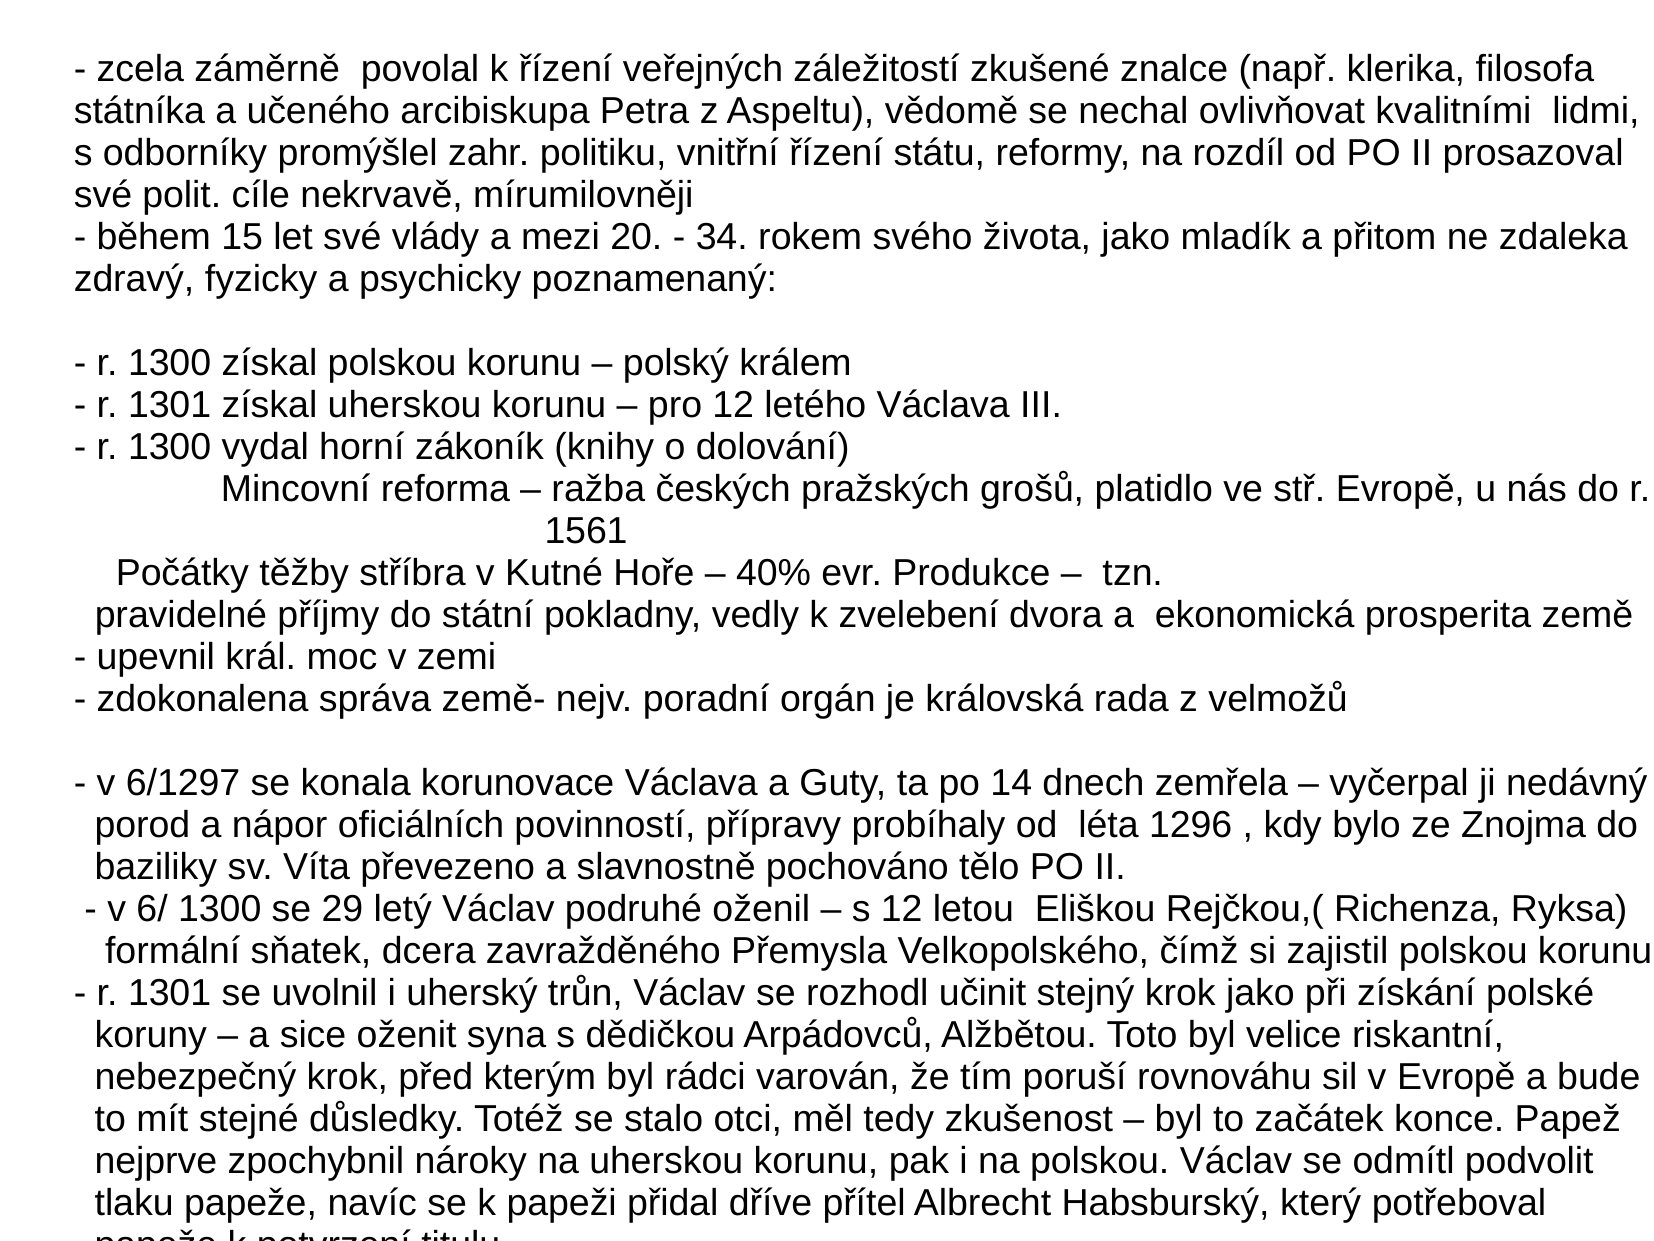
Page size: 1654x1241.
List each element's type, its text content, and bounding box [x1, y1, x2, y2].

text_box - zcela záměrně povolal k řízení veřejných záležitostí zkušené znalce (např. klerika, filosofa státníka a učeného arcibiskupa Petra z Aspeltu), vědomě se nechal ovlivňovat kvalitními lidmi, s odborníky promýšlel zahr. politiku, vnitřní řízení státu, reformy, na rozdíl od PO II prosazoval své polit. cíle nekrvavě, mírumilovněji - během 15 let své vlády a mezi 20. - 34. rokem svého života, jako mladík a přitom ne zdaleka zdravý, fyzicky a psychicky poznamenaný: - r. 1300 získal polskou korunu – polský králem - r. 1301 získal uherskou korunu – pro 12 letého Václava III. - r. 1300 vydal horní zákoník (knihy o dolování) Mincovní reforma – ražba českých pražských grošů, platidlo ve stř. Evropě, u nás do r. 1561 Počátky těžby stříbra v Kutné Hoře – 40% evr. Produkce – tzn. pravidelné příjmy do státní pokladny, vedly k zvelebení dvora a ekonomická prosperita země - upevnil král. moc v zemi - zdokonalena správa země- nejv. poradní orgán je královská rada z velmožů - v 6/1297 se konala korunovace Václava a Guty, ta po 14 dnech zemřela – vyčerpal ji nedávný porod a nápor oficiálních povinností, přípravy probíhaly od léta 1296 , kdy bylo ze Znojma do baziliky sv. Víta převezeno a slavnostně pochováno tělo PO II. - v 6/ 1300 se 29 letý Václav podruhé oženil – s 12 letou Eliškou Rejčkou,( Richenza, Ryksa) formální sňatek, dcera zavražděného Přemysla Velkopolského, čímž si zajistil polskou korunu - r. 1301 se uvolnil i uherský trůn, Václav se rozhodl učinit stejný krok jako při získání polské koruny – a sice oženit syna s dědičkou Arpádovců, Alžbětou. Toto byl velice riskantní, nebezpečný krok, před kterým byl rádci varován, že tím poruší rovnováhu sil v Evropě a bude to mít stejné důsledky. Totéž se stalo otci, měl tedy zkušenost – byl to začátek konce. Papež nejprve zpochybnil nároky na uherskou korunu, pak i na polskou. Václav se odmítl podvolit tlaku papeže, navíc se k papeži přidal dříve přítel Albrecht Habsburský, který potřeboval papeže k potvrzení titulu [59, 40, 1654, 1241]
